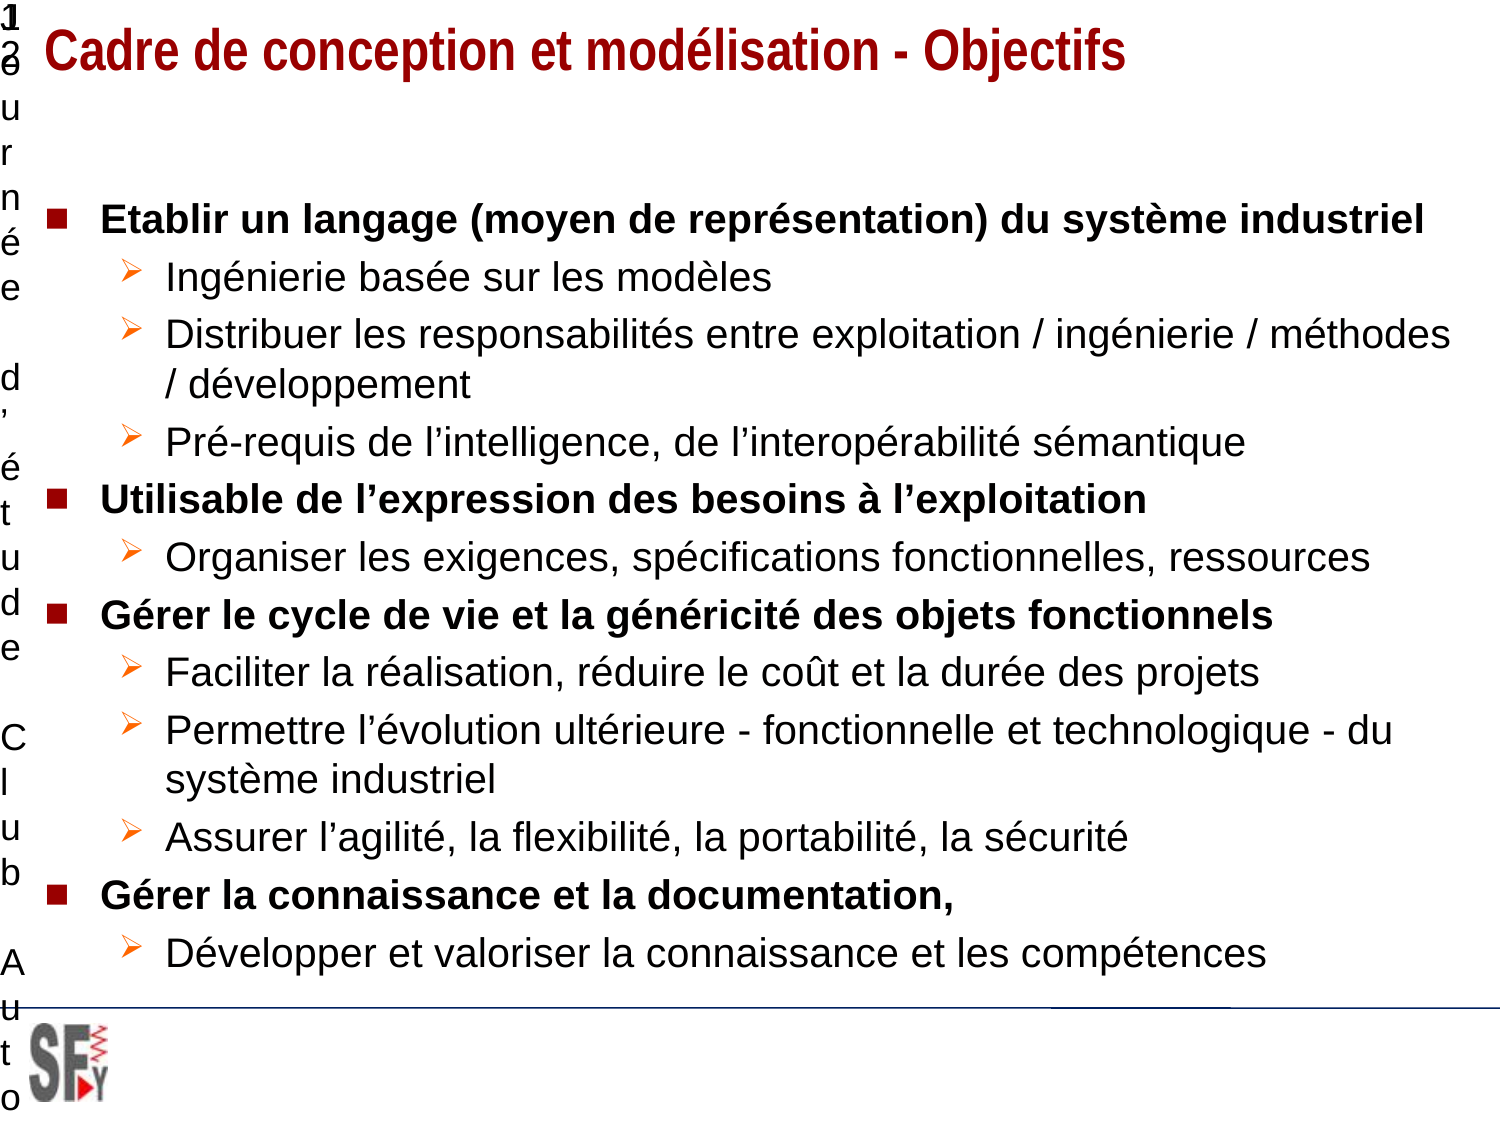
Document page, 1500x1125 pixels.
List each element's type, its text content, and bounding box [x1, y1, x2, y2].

title Cadre de conception et modélisation - Objectifs [29, 12, 1471, 138]
picture [29, 1023, 108, 1102]
list Etablir un langage (moyen de représentation) du système industriel Ingénierie basée sur les modèles Distribuer les responsabilités entre exploitation / ingénierie / méthodes / développement Pré-requis de l’intelligence, de l’interopérabilité sémantique Utilisable de l’expression des besoins à l’exploitation Organiser les exigences, spécifications fonctionnelles, ressources Gérer le cycle de vie et la généricité des objets fonctionnels Faciliter la réalisation, réduire le coût et la durée des projets Permettre l’évolution ultérieure - fonctionnelle et technologique - du système industriel Assurer l’agilité, la flexibilité, la portabilité, la sécurité Gérer la connaissance et la documentation, Développer et valoriser la connaissance et les compétences [29, 184, 1471, 988]
